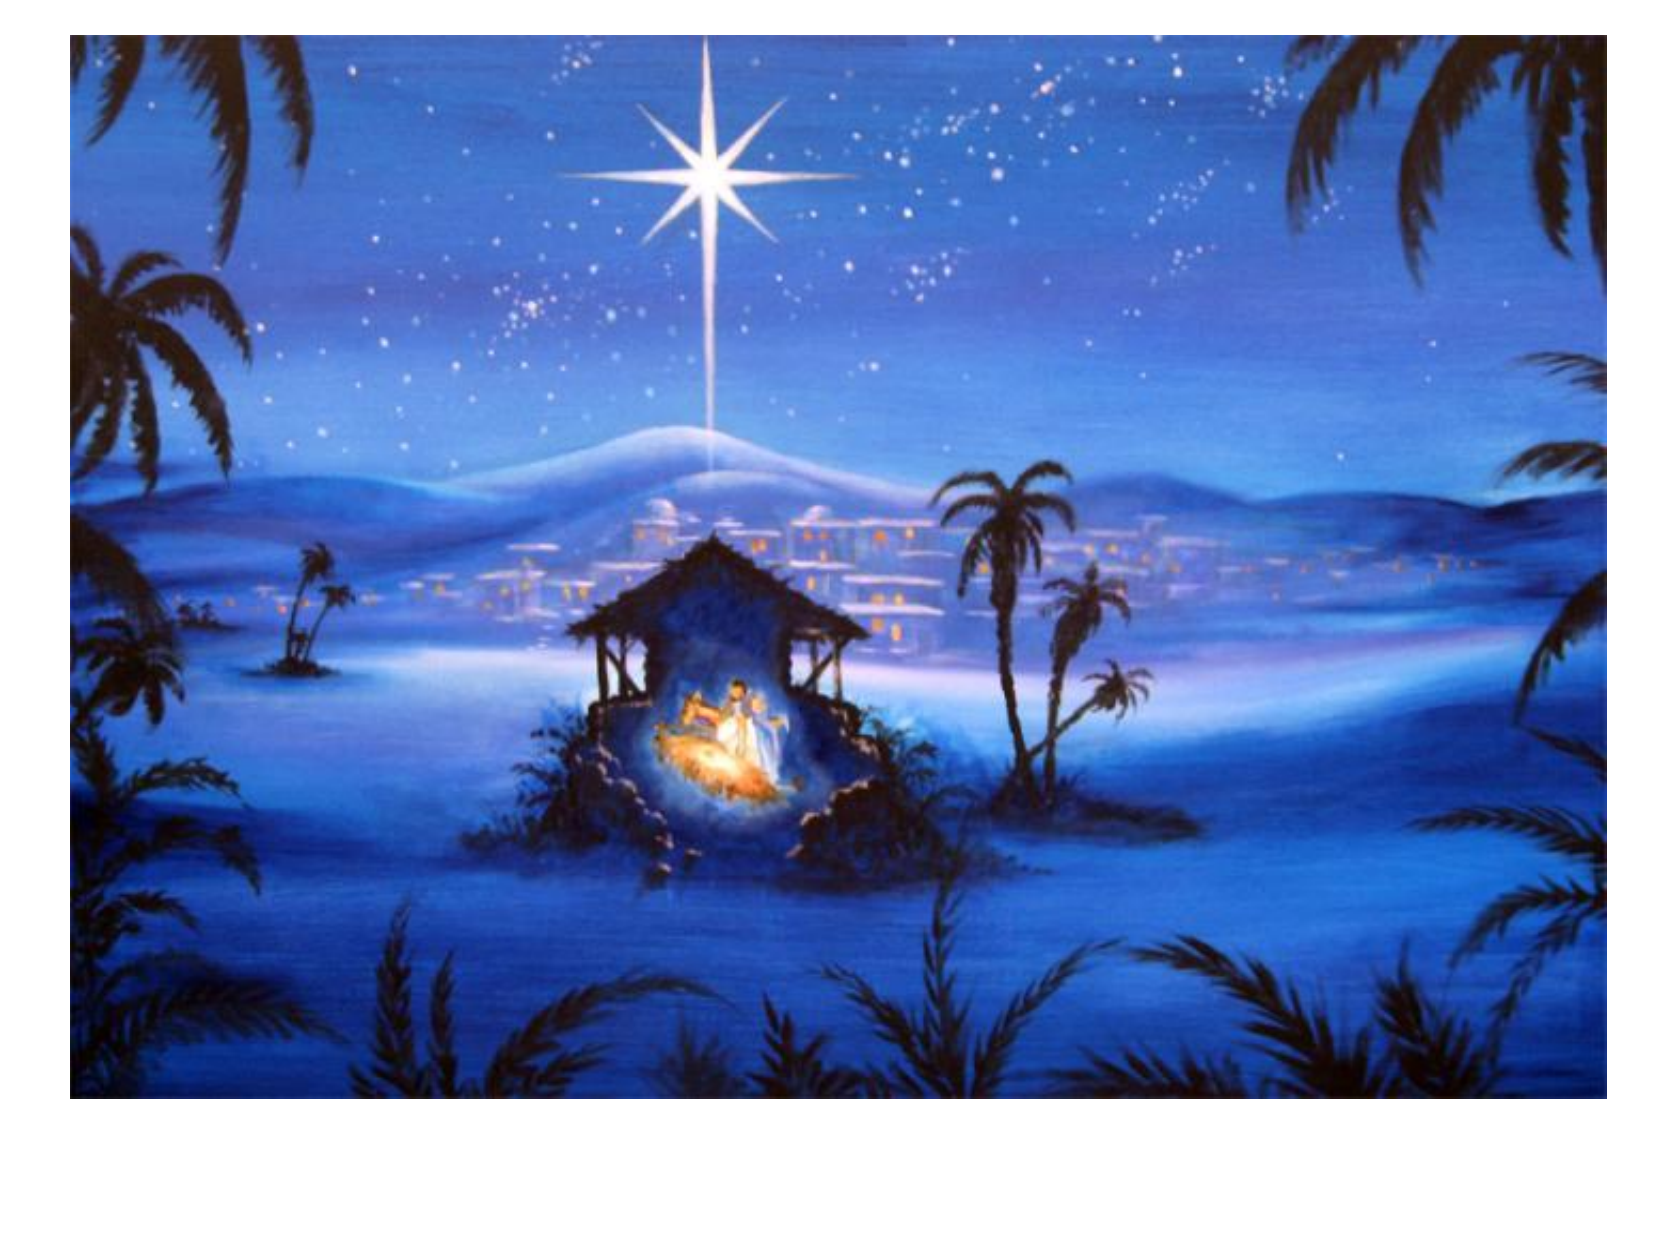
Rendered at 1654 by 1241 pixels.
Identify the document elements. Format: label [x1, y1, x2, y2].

picture [70, 35, 1607, 1099]
